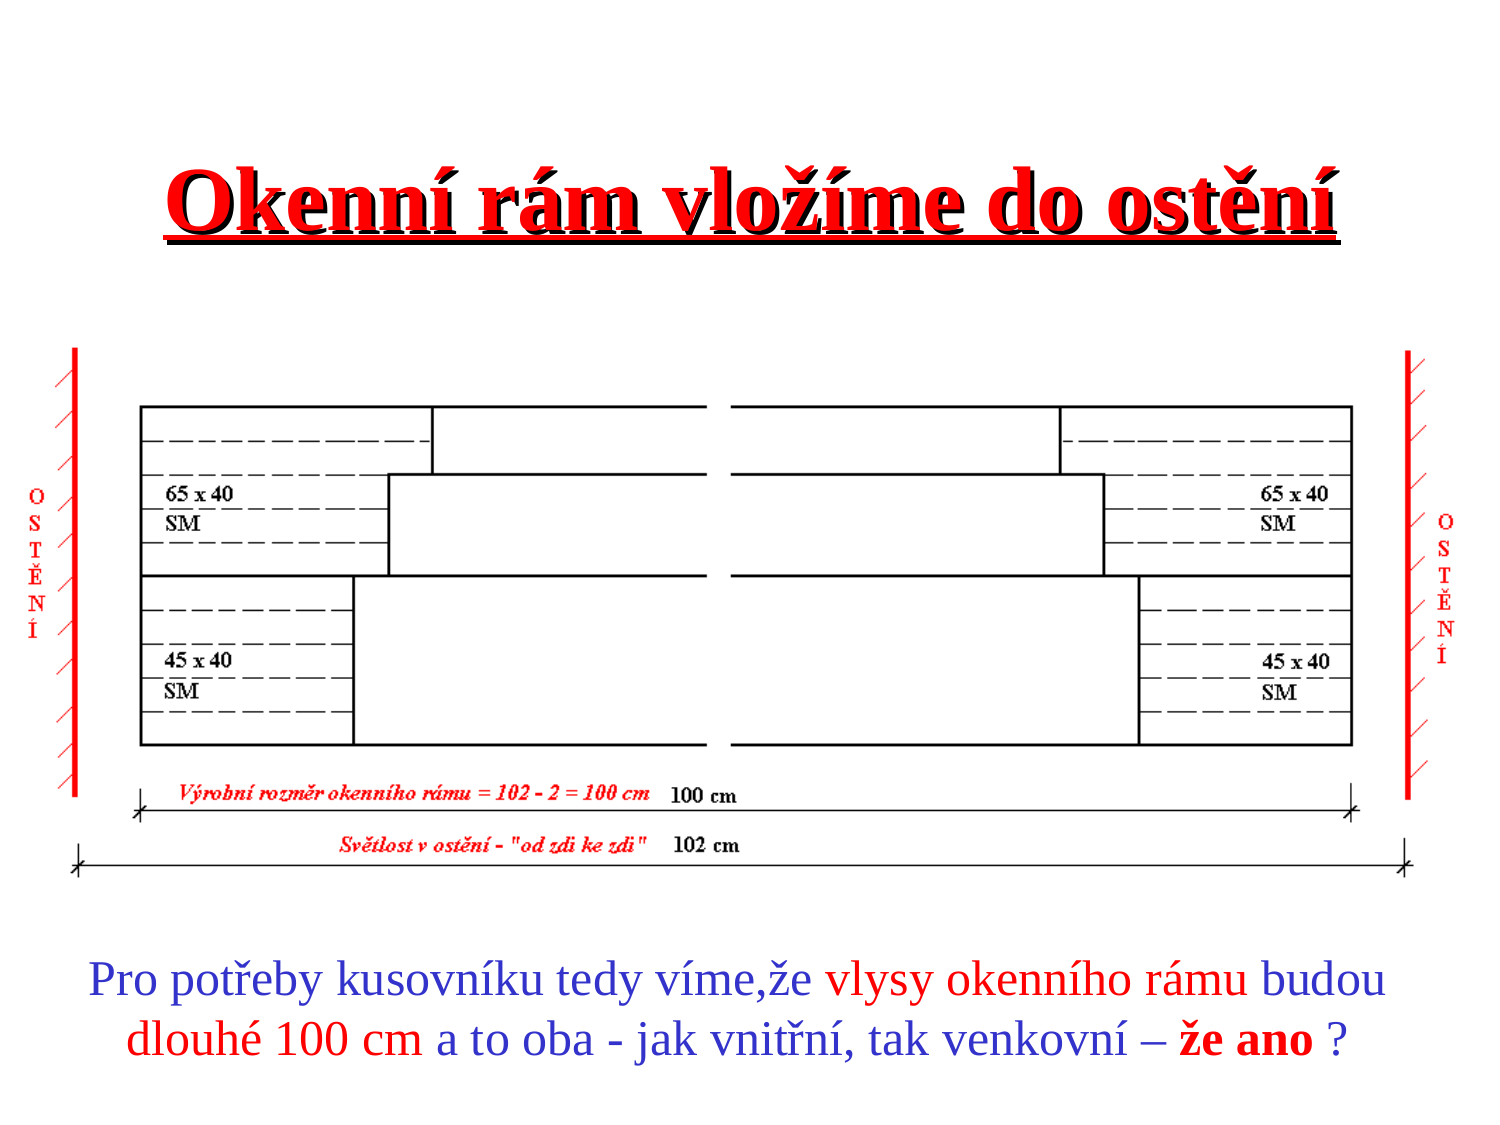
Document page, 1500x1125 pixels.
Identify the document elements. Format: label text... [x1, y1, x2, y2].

text_box Pro potřeby kusovníku tedy víme,že vlysy okenního rámu budou dlouhé 100 cm a to oba - jak vnitřní, tak venkovní – že ano ? [73, 937, 1401, 1073]
title Okenní rám vložíme do ostění [112, 99, 1388, 288]
text_box [23, 338, 1463, 879]
